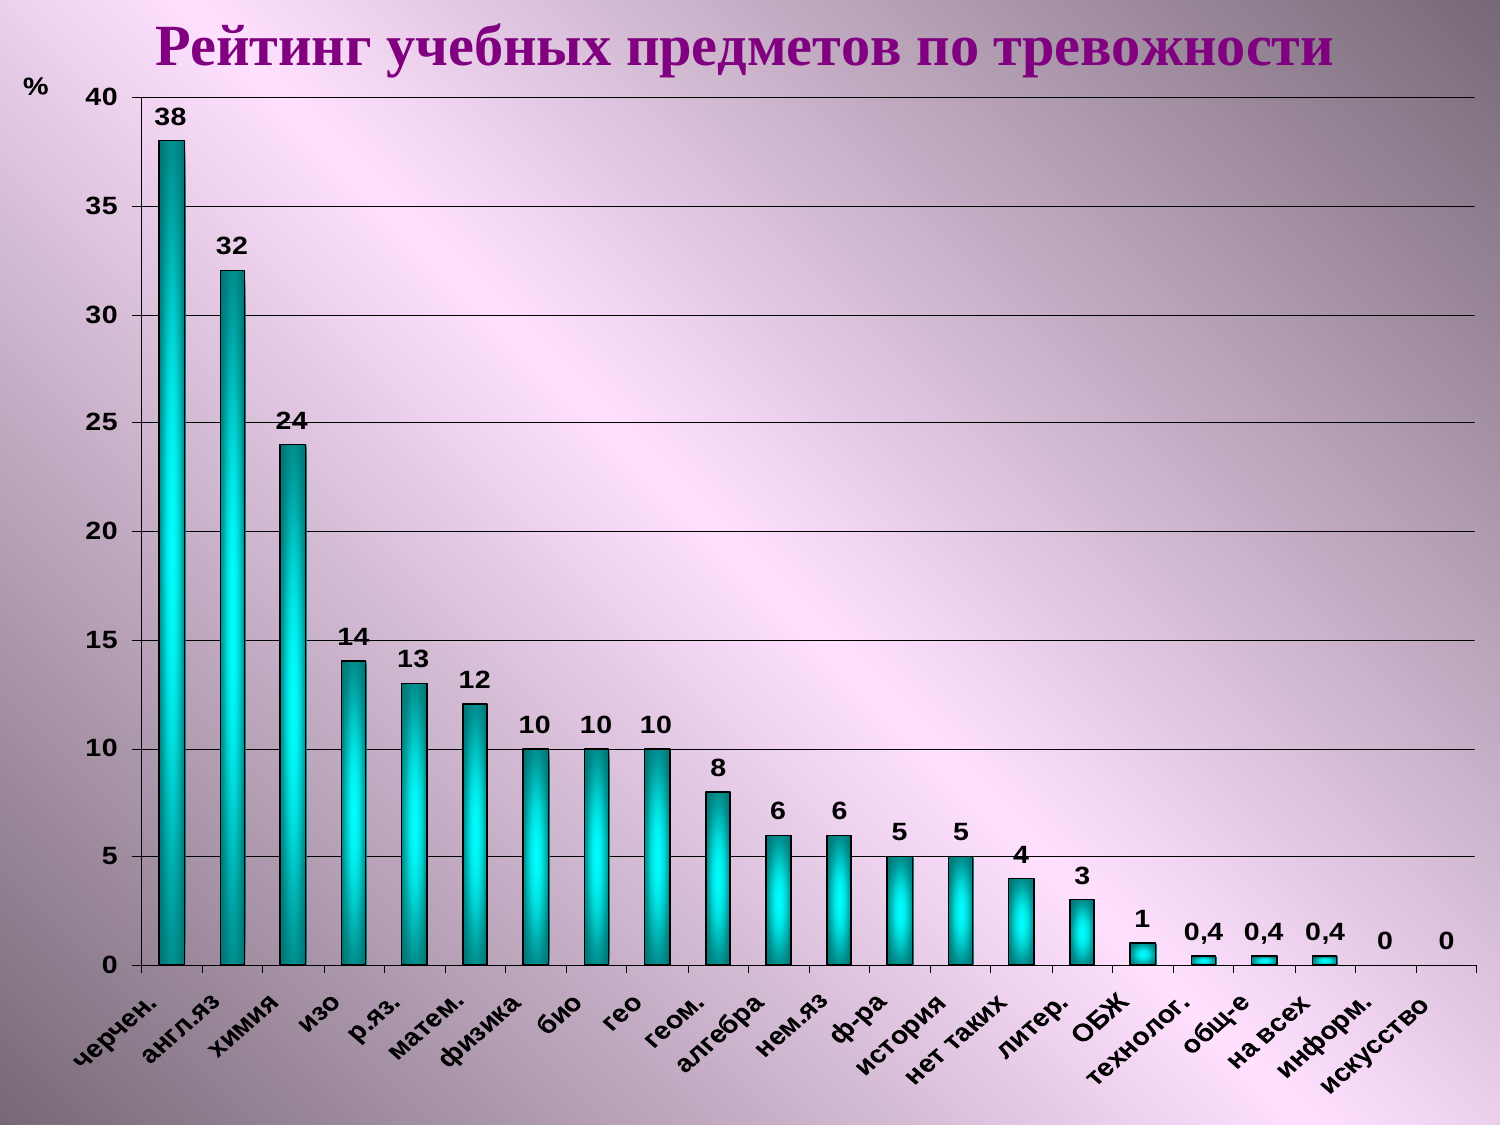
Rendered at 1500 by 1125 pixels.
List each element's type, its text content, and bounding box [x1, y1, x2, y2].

chart [0, 56, 1500, 1125]
title Рейтинг учебных предметов по тревожности [76, 0, 1427, 56]
